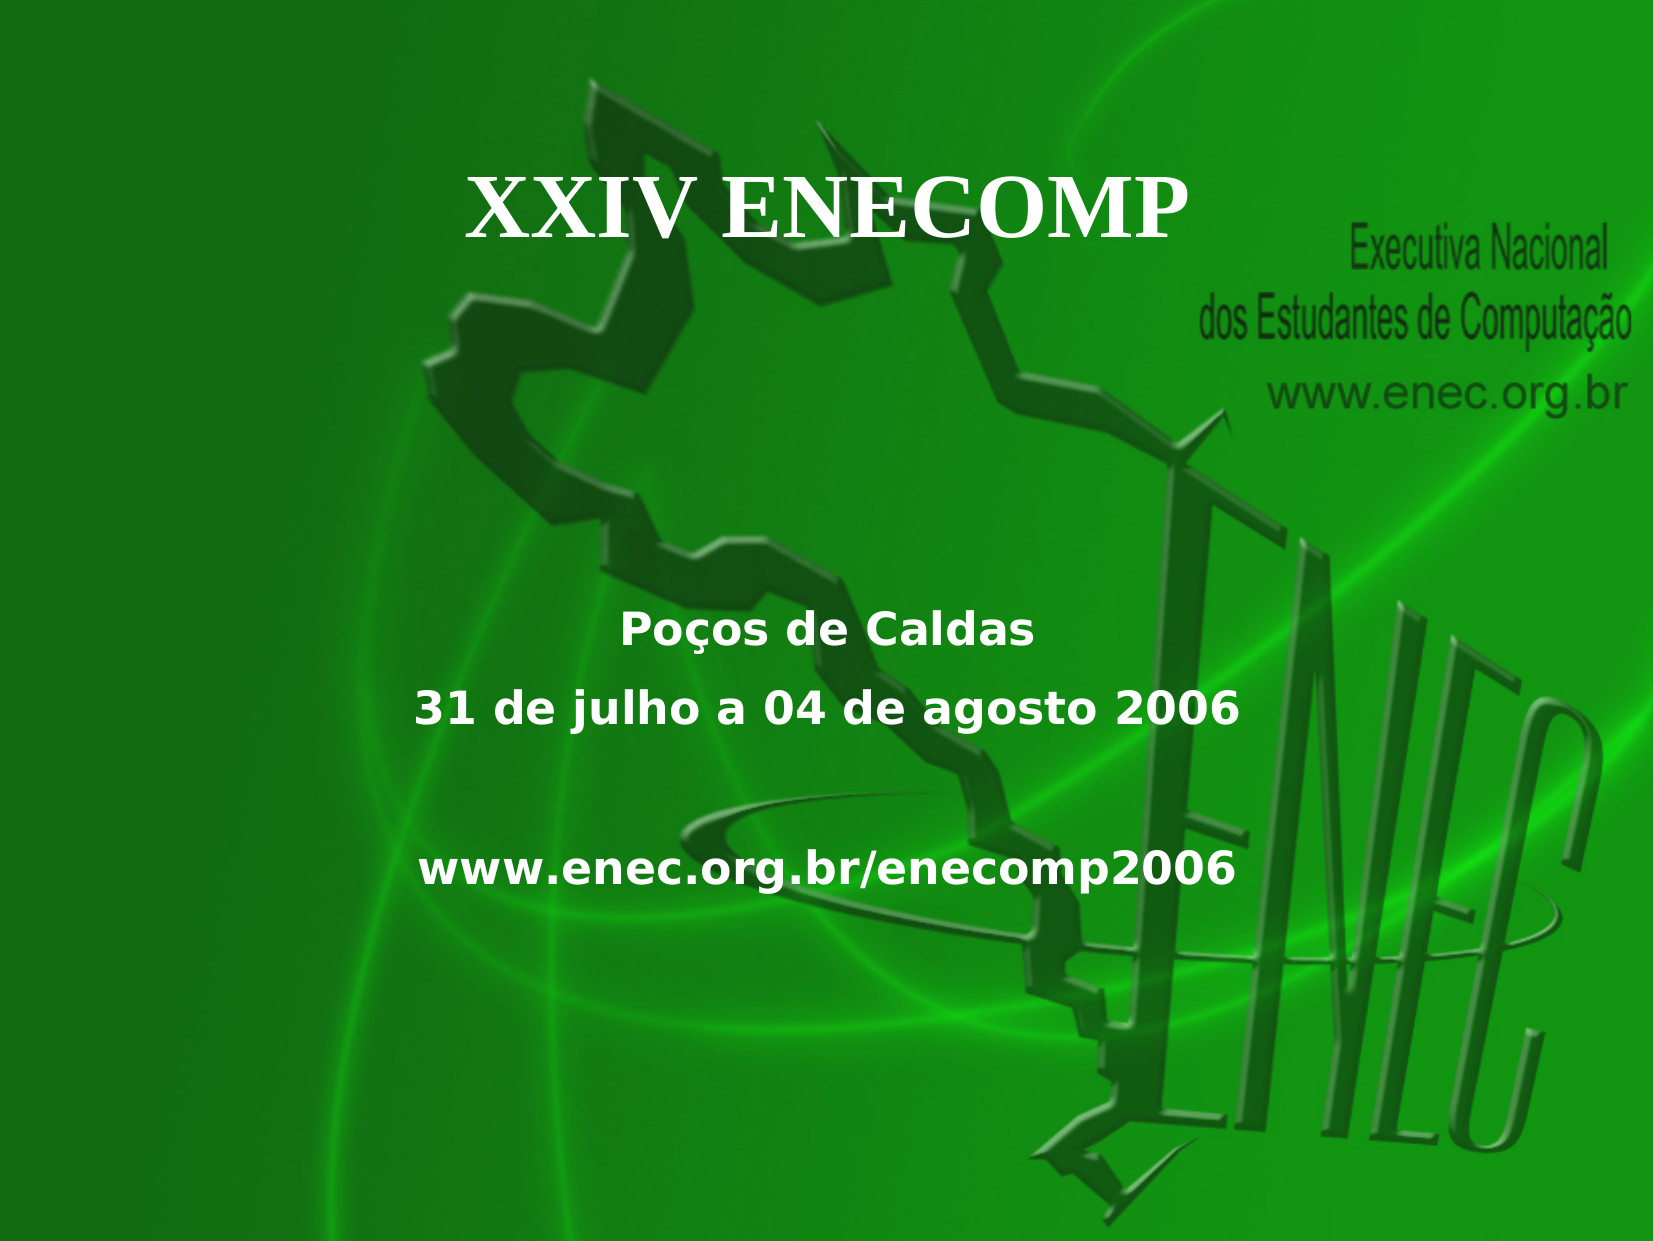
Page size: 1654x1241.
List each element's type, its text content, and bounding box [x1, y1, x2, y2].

title XXIV ENECOMP [121, 103, 1534, 311]
picture [0, 0, 1654, 1241]
text_box Poços de Caldas 31 de julho a 04 de agosto 2006 www.enec.org.br/enecomp2006 [121, 344, 1534, 1127]
